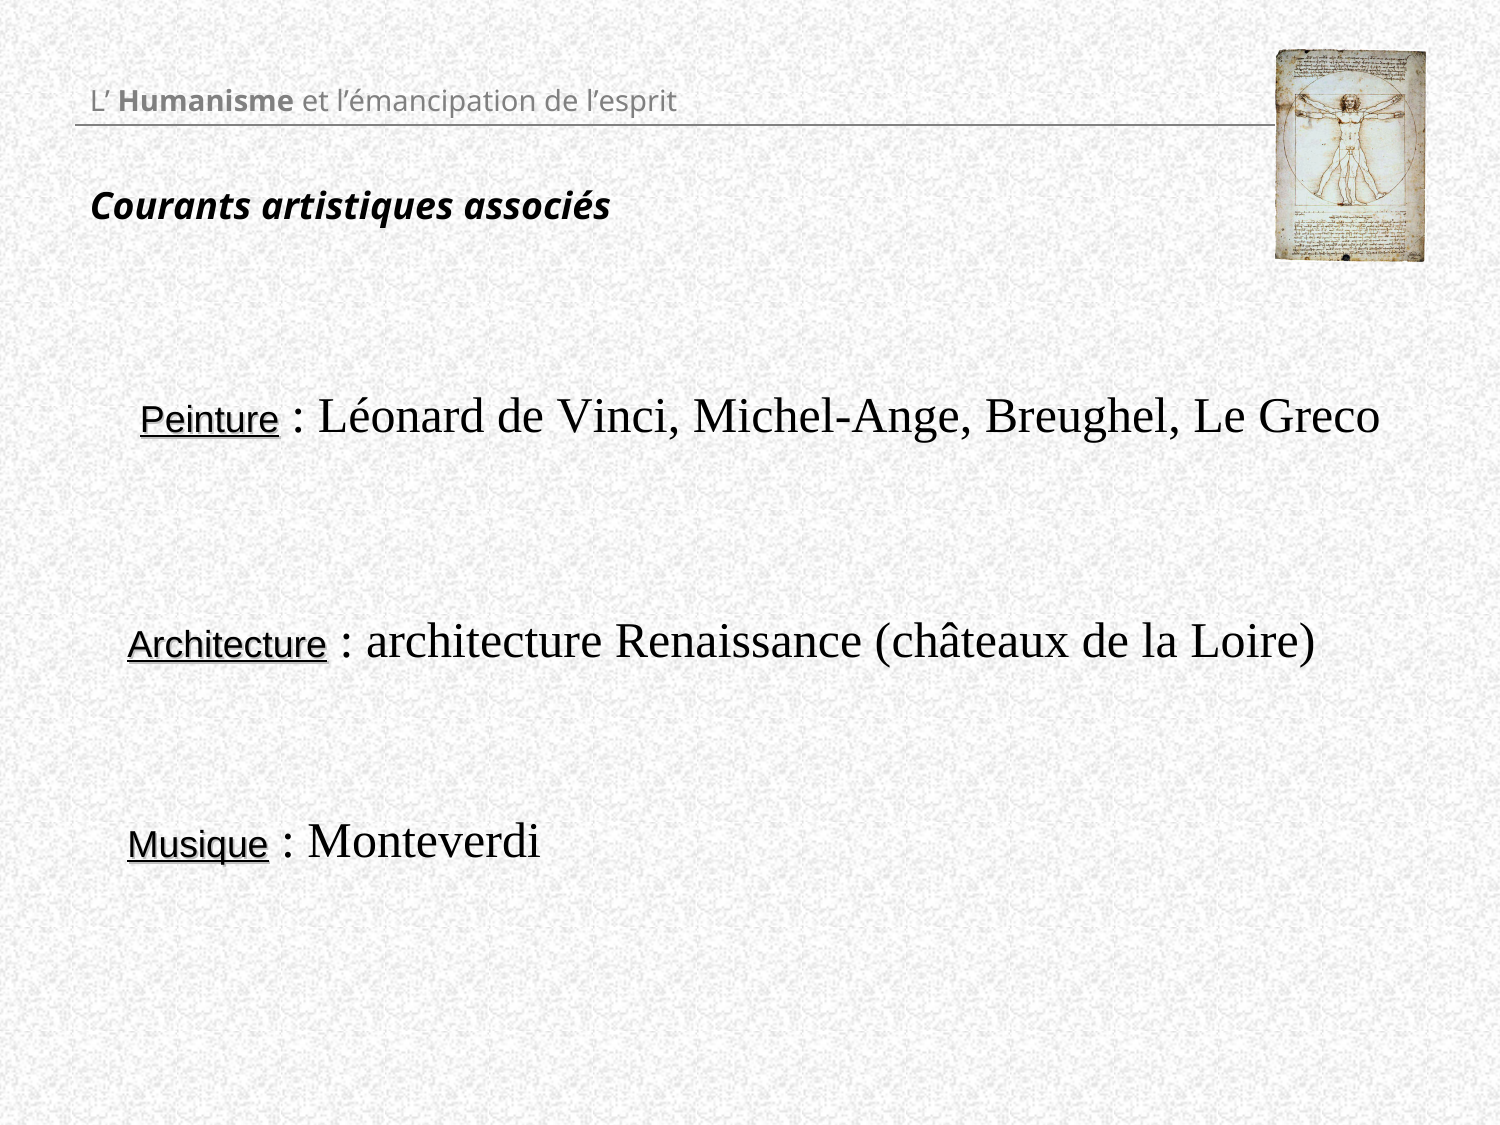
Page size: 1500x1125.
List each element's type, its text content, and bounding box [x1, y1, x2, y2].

picture [0, 0, 1500, 1125]
text_box Architecture : architecture Renaissance (châteaux de la Loire) [112, 599, 1401, 676]
text_box L’ Humanisme et l’émancipation de l’esprit [74, 74, 1275, 126]
text_box Courants artistiques associés [75, 174, 751, 236]
text_box Musique : Monteverdi [112, 799, 1138, 876]
text_box Peinture : Léonard de Vinci, Michel-Ange, Breughel, Le Greco [124, 374, 1413, 451]
